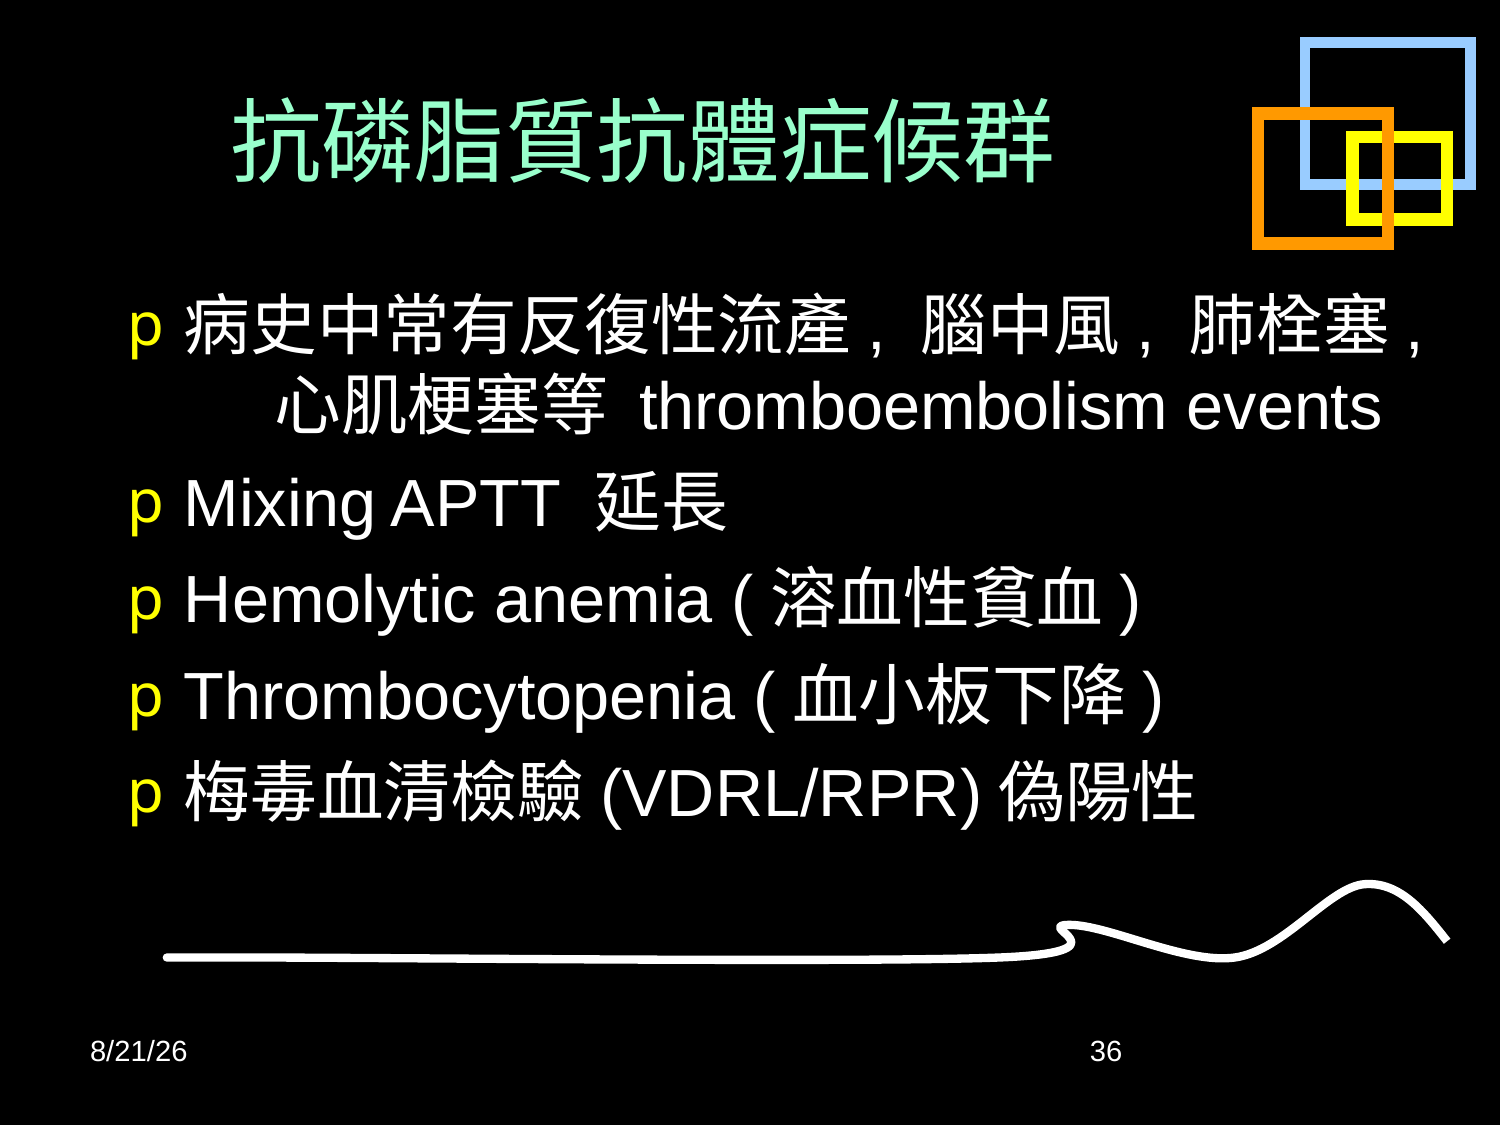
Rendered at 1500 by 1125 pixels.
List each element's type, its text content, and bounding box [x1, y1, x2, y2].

title 抗磷脂質抗體症候群 [75, 45, 1211, 233]
text_box [1074, 1024, 1426, 1103]
list 病史中常有反復性流產, 腦中風, 肺栓塞, 心肌梗塞等 thromboembolism events Mixing APTT 延長 Hemolytic anemia (溶血性貧血) Thrombocytopenia (血小板下降) 梅毒血清檢驗(VDRL/RPR)偽陽性 [112, 275, 1426, 951]
text_box [75, 1024, 426, 1103]
